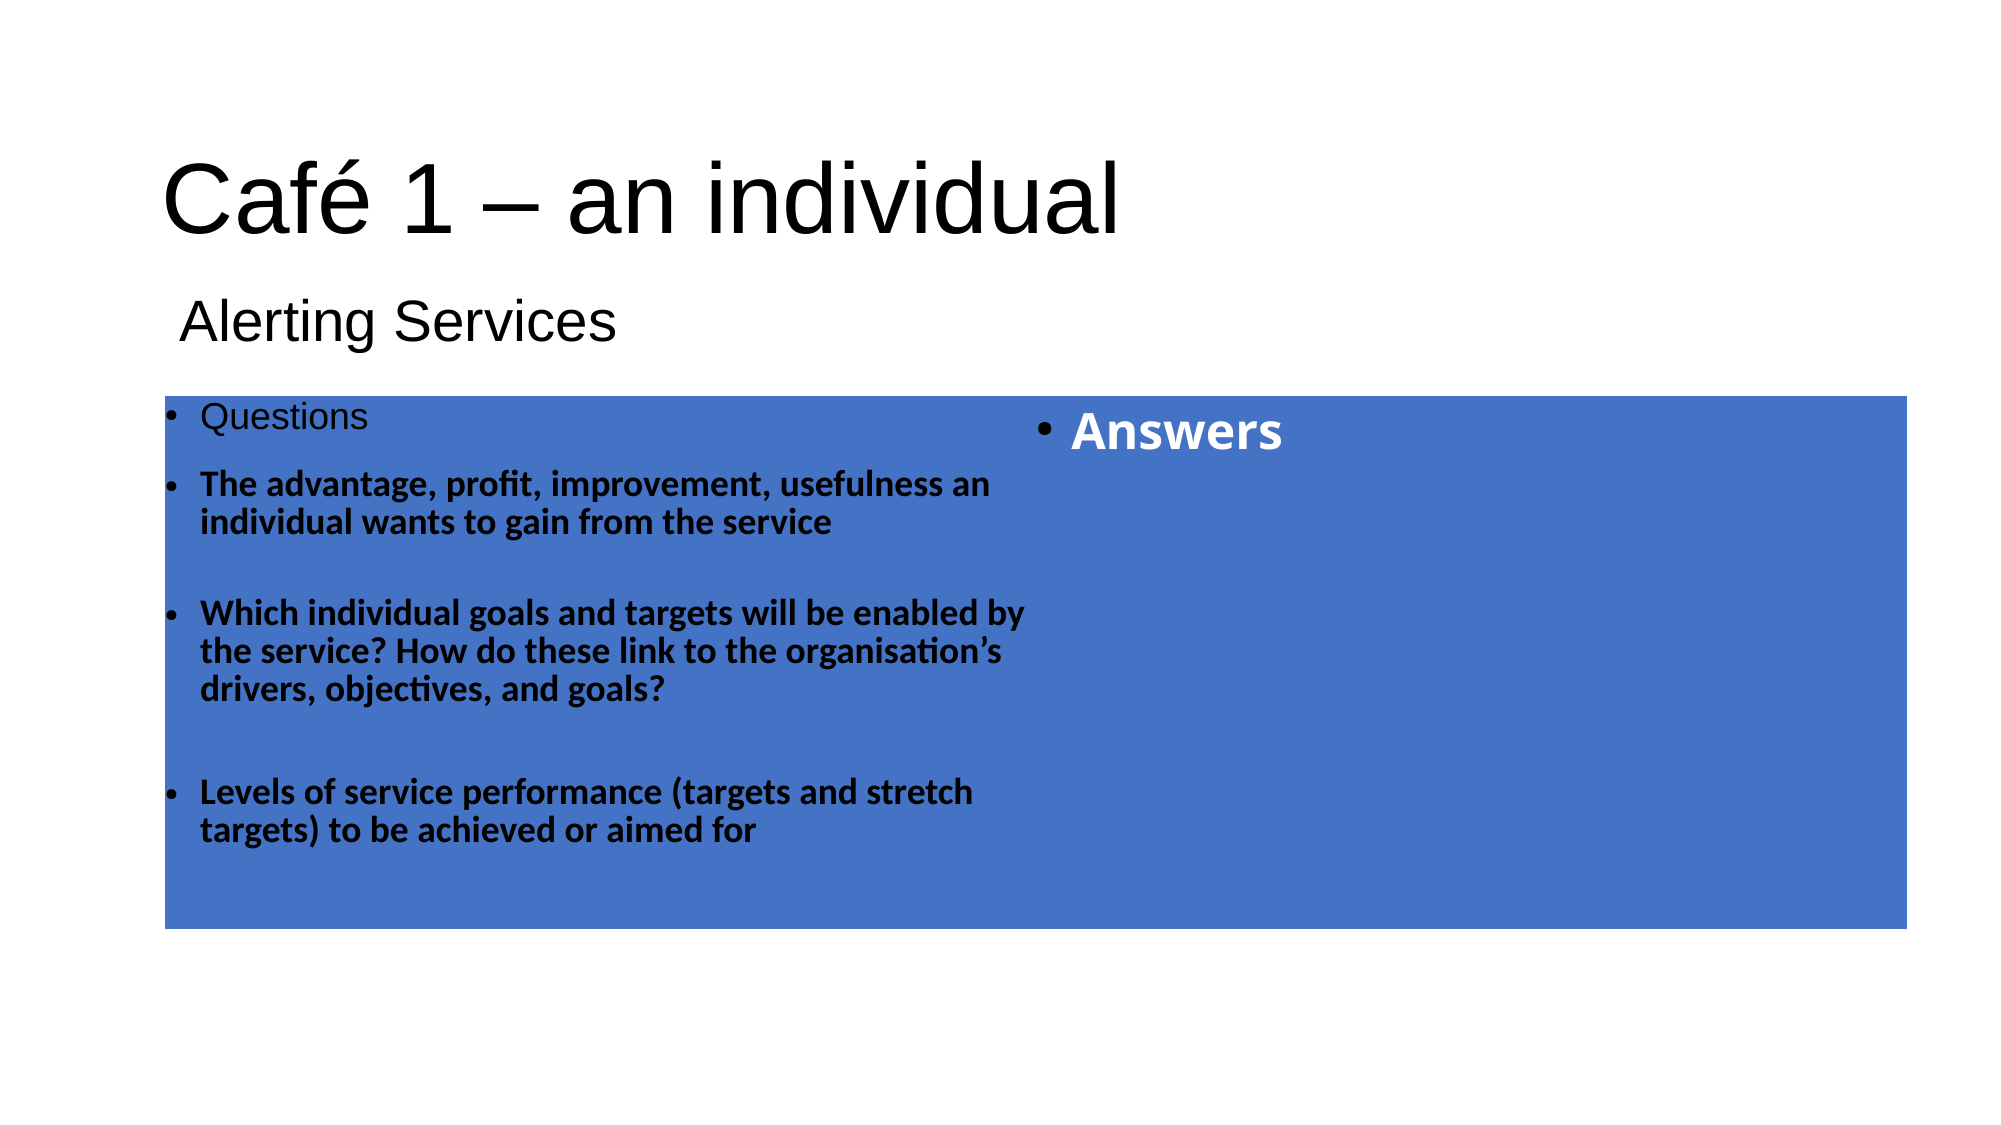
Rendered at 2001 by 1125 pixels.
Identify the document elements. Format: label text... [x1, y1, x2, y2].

title Café 1 – an individual [135, 66, 1750, 263]
subtitle Alerting Services [164, 283, 1779, 375]
table_cell [1036, 776, 1907, 929]
table_cell The advantage, profit, improvement, usefulness an individual wants to gain from the service [165, 468, 1036, 597]
table_header Questions [165, 396, 1036, 468]
table_cell [1036, 468, 1907, 597]
table_header Answers [1036, 396, 1907, 468]
table_cell [1036, 597, 1907, 776]
table_cell Levels of service performance (targets and stretch targets) to be achieved or aimed for [165, 776, 1036, 929]
table_cell Which individual goals and targets will be enabled by the service? How do these link to the organisation’s drivers, objectives, and goals? [165, 597, 1036, 776]
